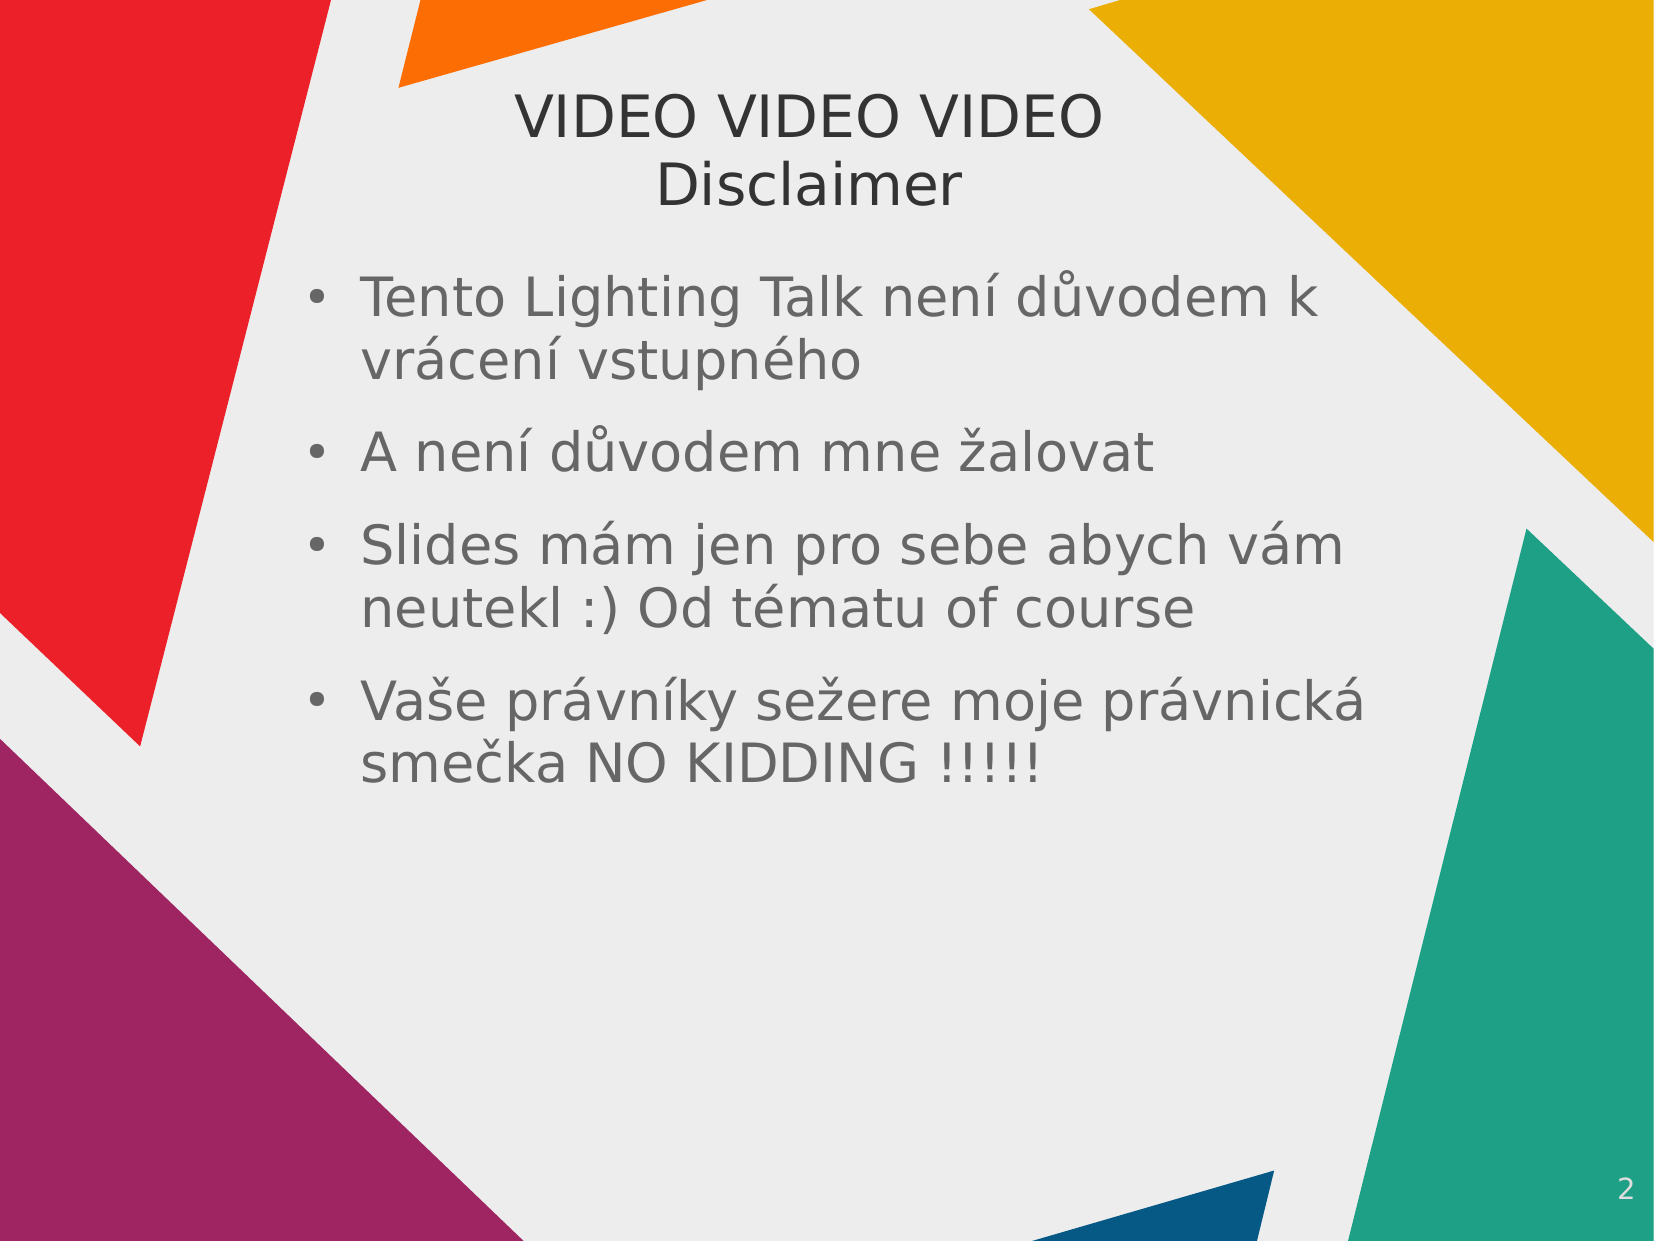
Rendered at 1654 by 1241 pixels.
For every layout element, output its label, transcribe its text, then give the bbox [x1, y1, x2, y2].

list Tento Lighting Talk není důvodem k vrácení vstupného A není důvodem mne žalovat Slides mám jen pro sebe abych vám neutekl :) Od tématu of course Vaše právníky sežere moje právnická smečka NO KIDDING !!!!! [289, 266, 1372, 1066]
title VIDEO VIDEO VIDEO Disclaimer [268, 47, 1351, 256]
